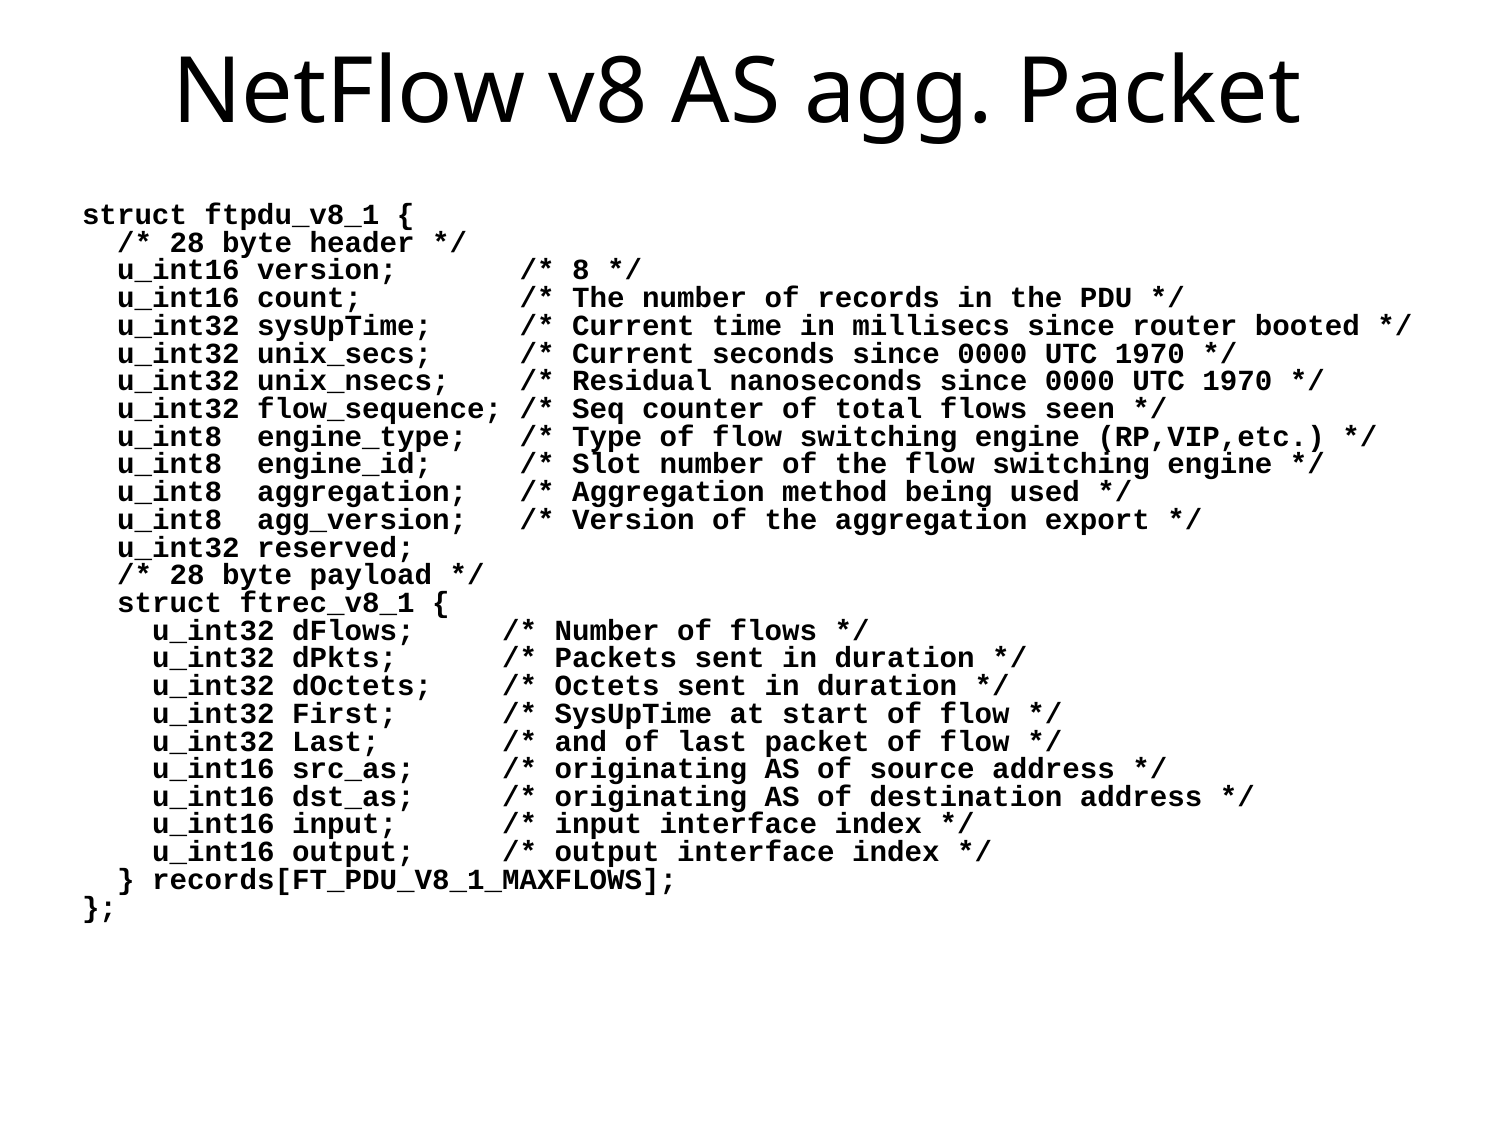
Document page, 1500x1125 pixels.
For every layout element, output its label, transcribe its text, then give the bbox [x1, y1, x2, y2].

title NetFlow v8 AS agg. Packet [112, 0, 1375, 202]
text_box struct ftpdu_v8_1 { /* 28 byte header */ u_int16 version; /* 8 */ u_int16 count; /* The number of records in the PDU */ u_int32 sysUpTime; /* Current time in millisecs since router booted */ u_int32 unix_secs; /* Current seconds since 0000 UTC 1970 */ u_int32 unix_nsecs; /* Residual nanoseconds since 0000 UTC 1970 */ u_int32 flow_sequence; /* Seq counter of total flows seen */ u_int8 engine_type; /* Type of flow switching engine (RP,VIP,etc.) */ u_int8 engine_id; /* Slot number of the flow switching engine */ u_int8 aggregation; /* Aggregation method being used */ u_int8 agg_version; /* Version of the aggregation export */ u_int32 reserved; /* 28 byte payload */ struct ftrec_v8_1 { u_int32 dFlows; /* Number of flows */ u_int32 dPkts; /* Packets sent in duration */ u_int32 dOctets; /* Octets sent in duration */ u_int32 First; /* SysUpTime at start of flow */ u_int32 Last; /* and of last packet of flow */ u_int16 src_as; /* originating AS of source address */ u_int16 dst_as; /* originating AS of destination address */ u_int16 input; /* input interface index */ u_int16 output; /* output interface index */ } records[FT_PDU_V8_1_MAXFLOWS]; }; [76, 202, 1419, 923]
